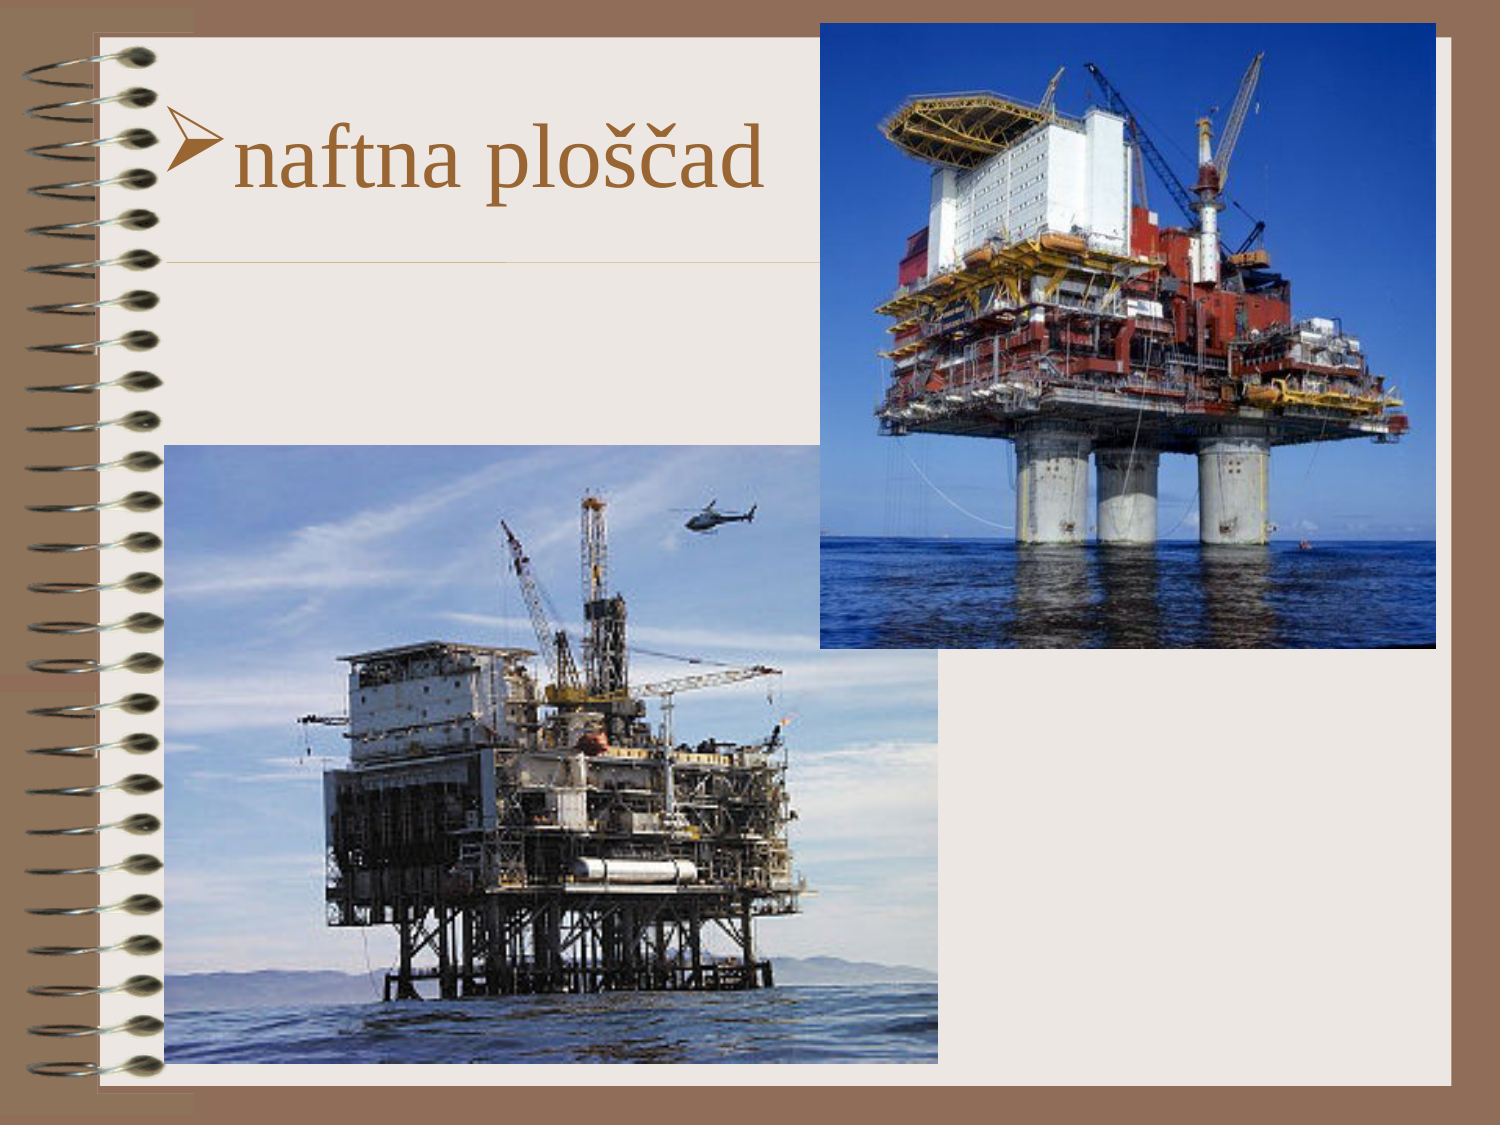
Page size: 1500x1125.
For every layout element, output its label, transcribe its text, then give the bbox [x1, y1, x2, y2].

title naftna ploščad [117, 58, 810, 243]
picture [0, 8, 1436, 1115]
